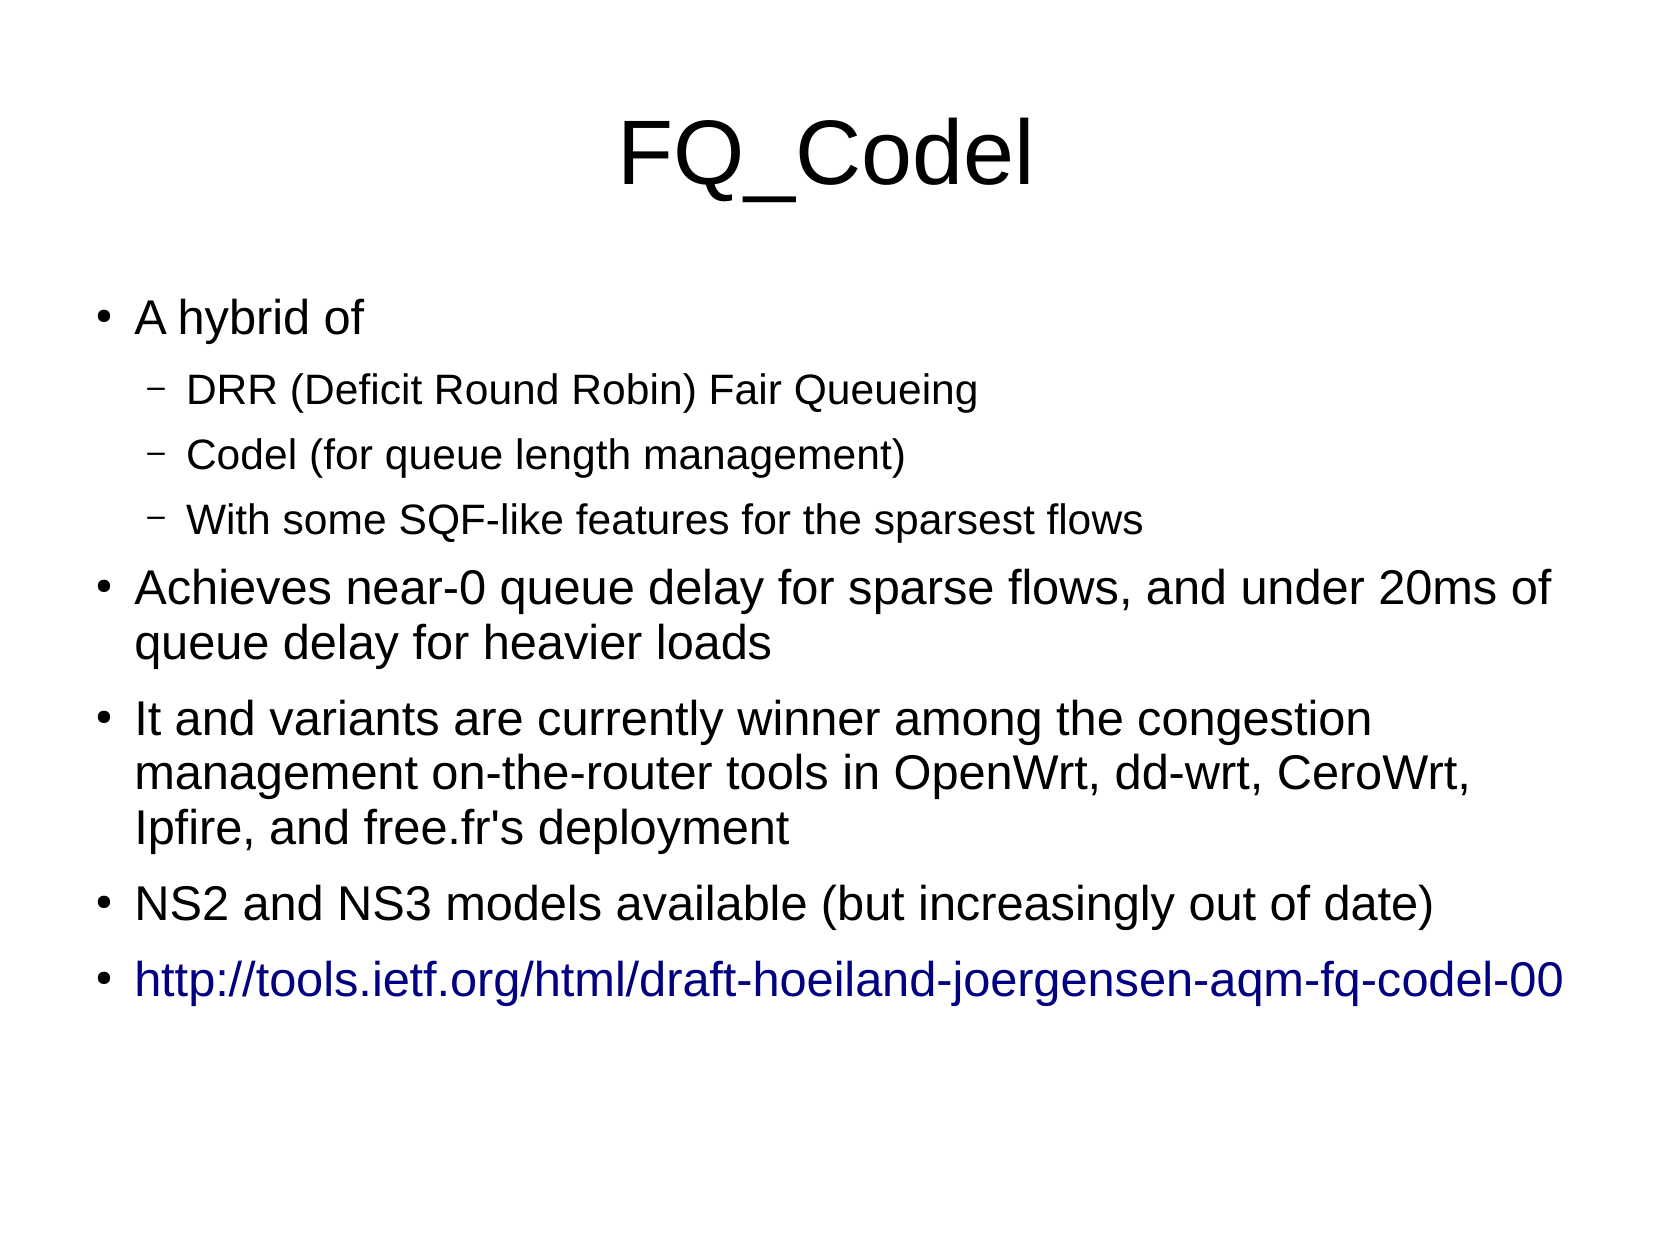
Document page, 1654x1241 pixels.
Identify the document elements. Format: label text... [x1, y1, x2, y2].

title FQ_Codel [82, 49, 1571, 257]
list A hybrid of DRR (Deficit Round Robin) Fair Queueing Codel (for queue length management) With some SQF-like features for the sparsest flows Achieves near-0 queue delay for sparse flows, and under 20ms of queue delay for heavier loads It and variants are currently winner among the congestion management on-the-router tools in OpenWrt, dd-wrt, CeroWrt, Ipfire, and free.fr's deployment NS2 and NS3 models available (but increasingly out of date) http://tools.ietf.org/html/draft-hoeiland-joergensen-aqm-fq-codel-00 [82, 290, 1571, 1010]
